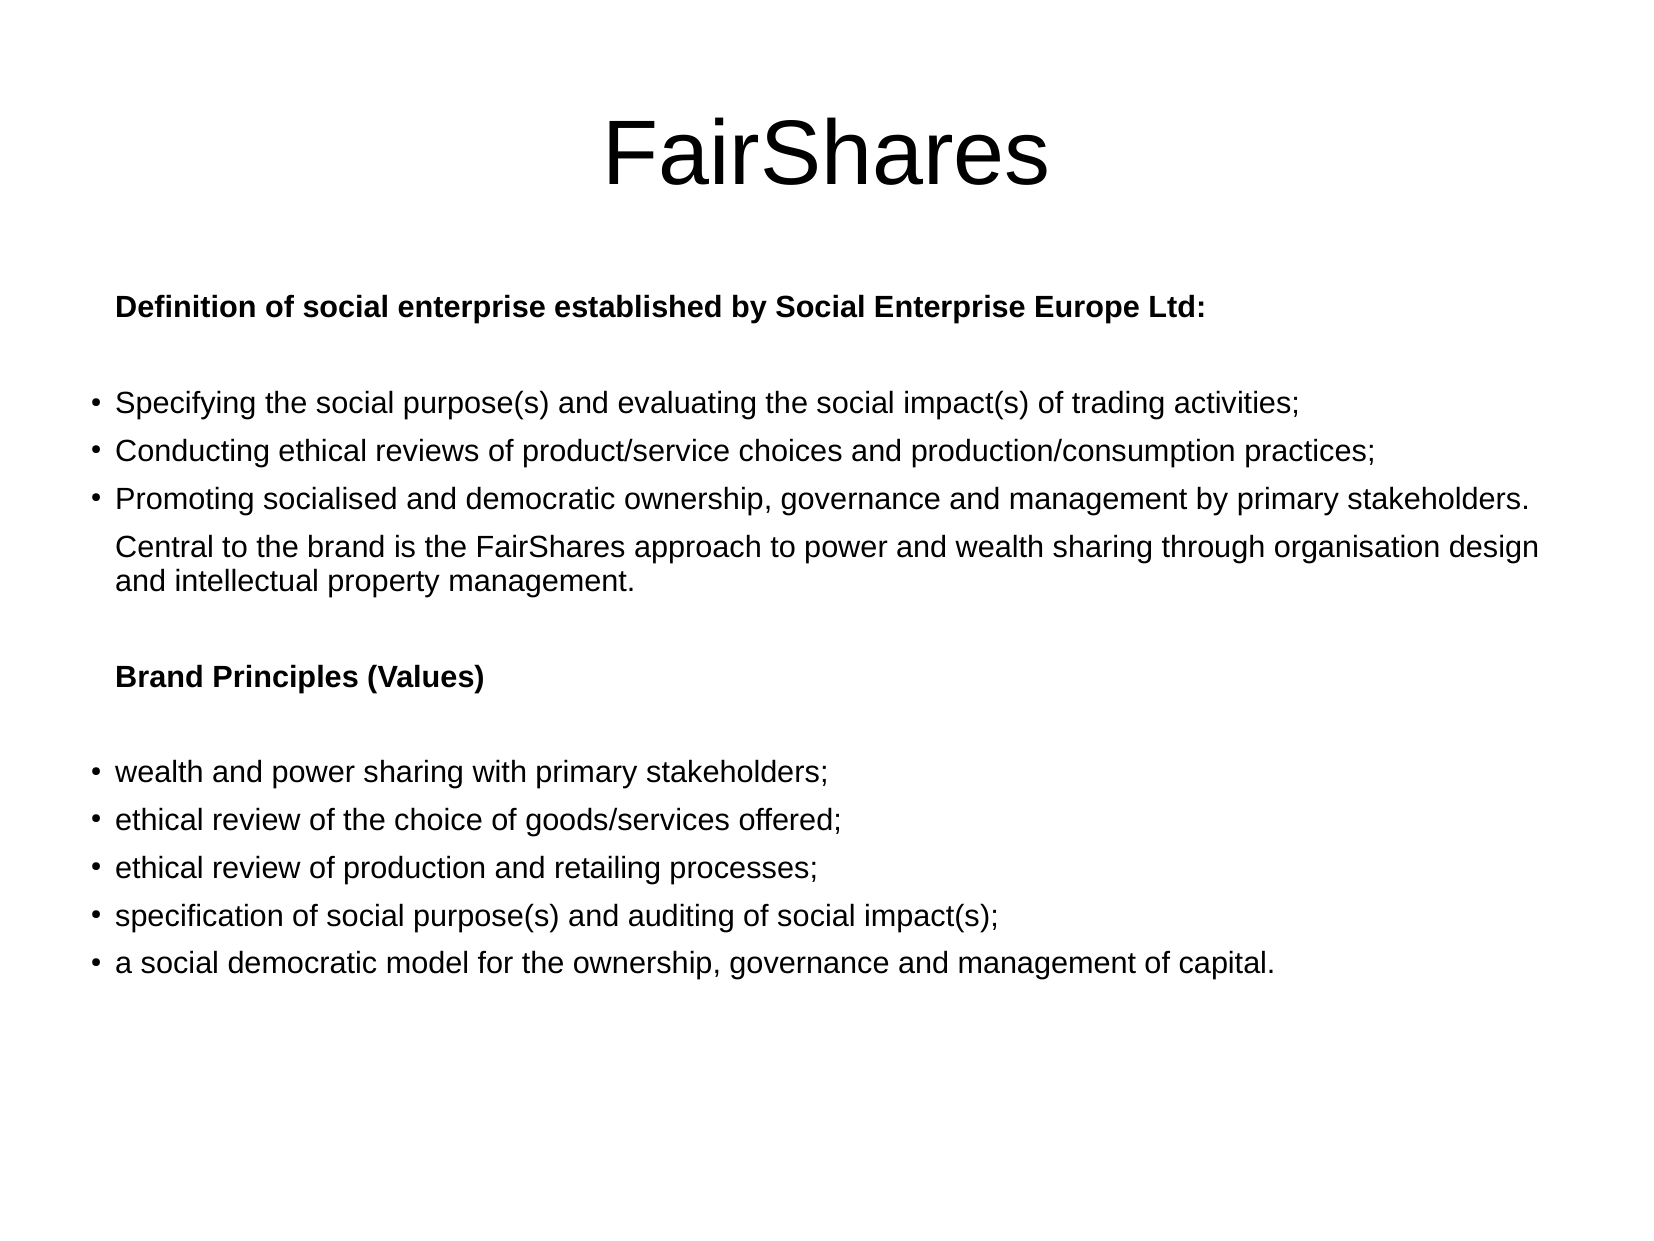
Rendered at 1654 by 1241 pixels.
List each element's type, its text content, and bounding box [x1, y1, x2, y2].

list Definition of social enterprise established by Social Enterprise Europe Ltd: Specifying the social purpose(s) and evaluating the social impact(s) of trading activities; Conducting ethical reviews of product/service choices and production/consumption practices; Promoting socialised and democratic ownership, governance and management by primary stakeholders. Central to the brand is the FairShares approach to power and wealth sharing through organisation design and intellectual property management. Brand Principles (Values) wealth and power sharing with primary stakeholders; ethical review of the choice of goods/services offered; ethical review of production and retailing processes; specification of social purpose(s) and auditing of social impact(s); a social democratic model for the ownership, governance and management of capital. [82, 290, 1571, 1010]
title FairShares [82, 49, 1571, 257]
